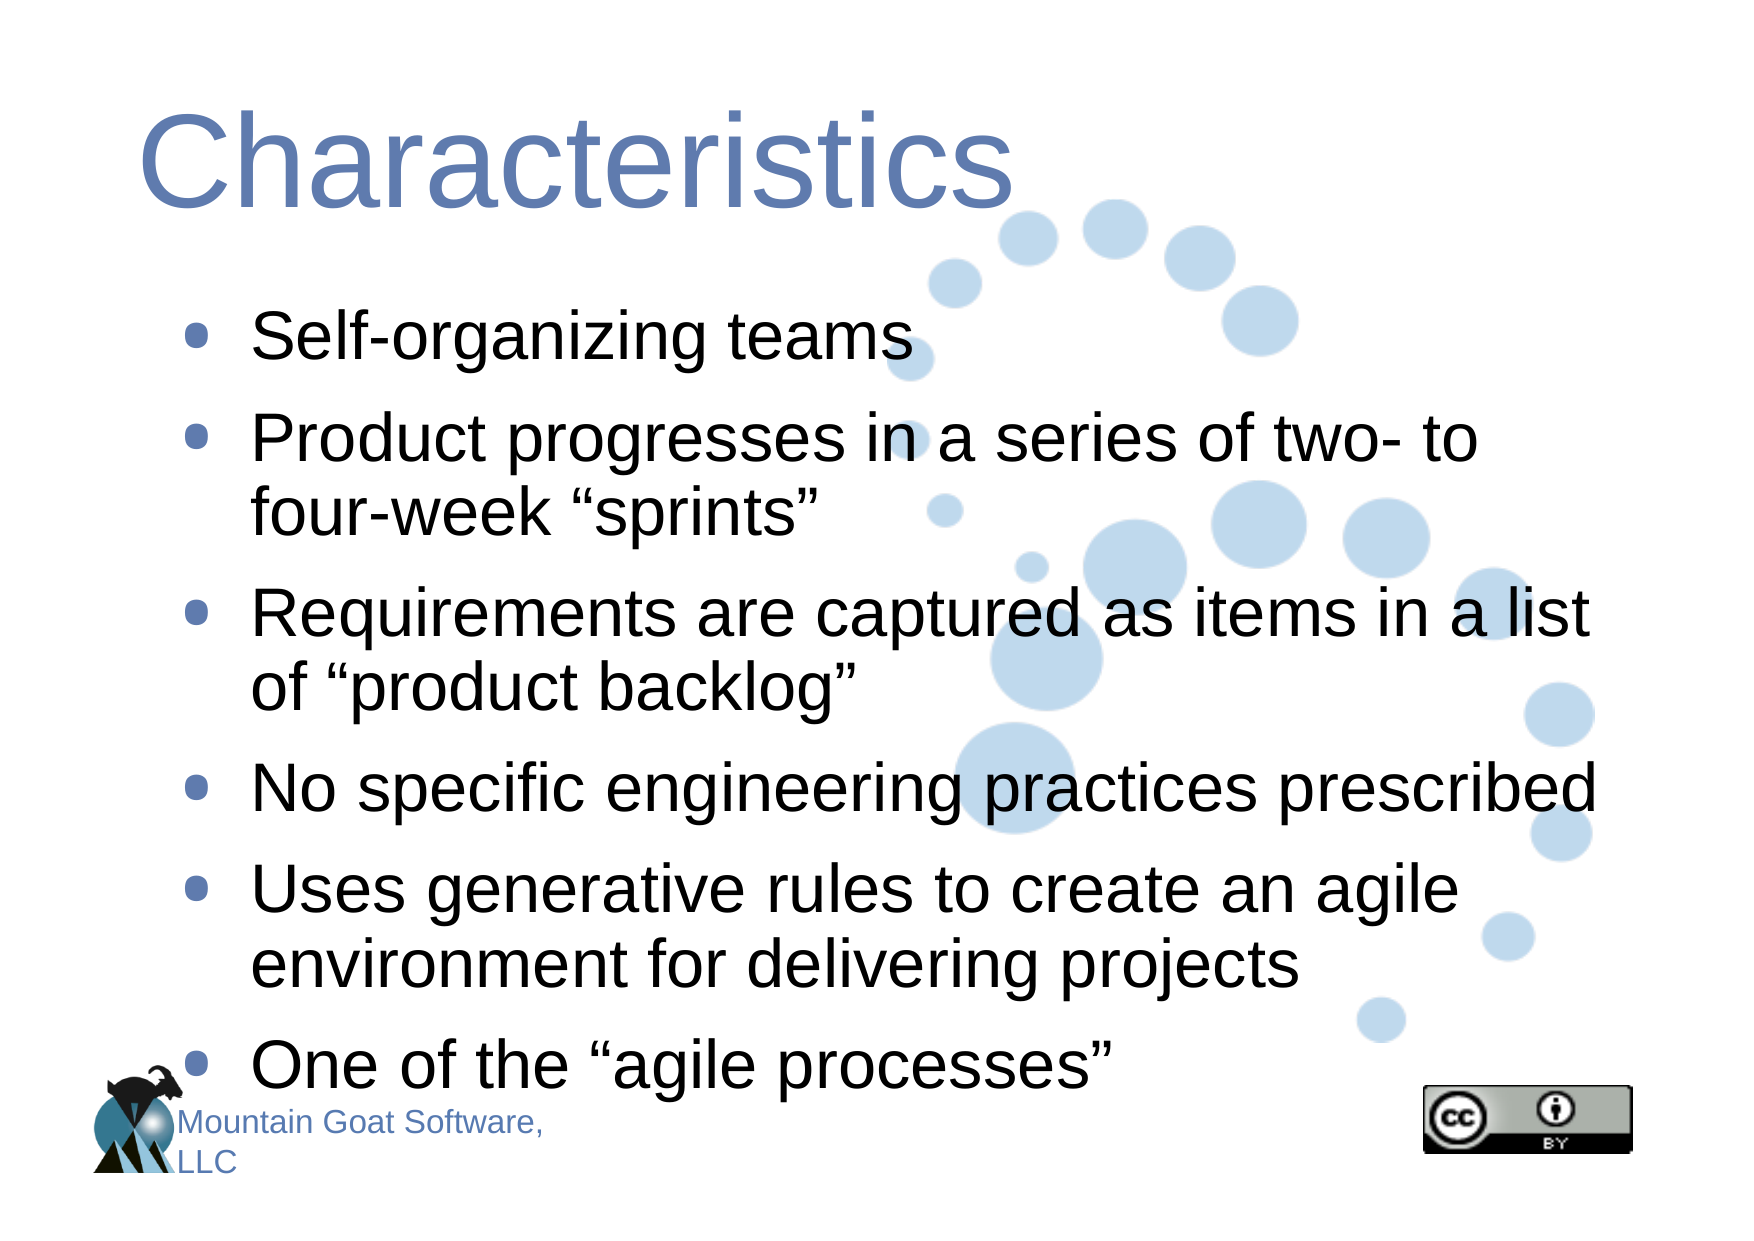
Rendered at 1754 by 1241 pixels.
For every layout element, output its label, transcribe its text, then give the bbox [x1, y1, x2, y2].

picture [93, 1065, 183, 1173]
text_box Self-organizing teams Product progresses in a series of two- to four-week “sprints” Requirements are captured as items in a list of “product backlog” No specific engineering practices prescribed Uses generative rules to create an agile environment for delivering projects One of the “agile processes” [129, 294, 1639, 1043]
text_box Characteristics [129, 75, 1639, 233]
picture [1423, 1085, 1633, 1154]
picture [887, 233, 1595, 294]
